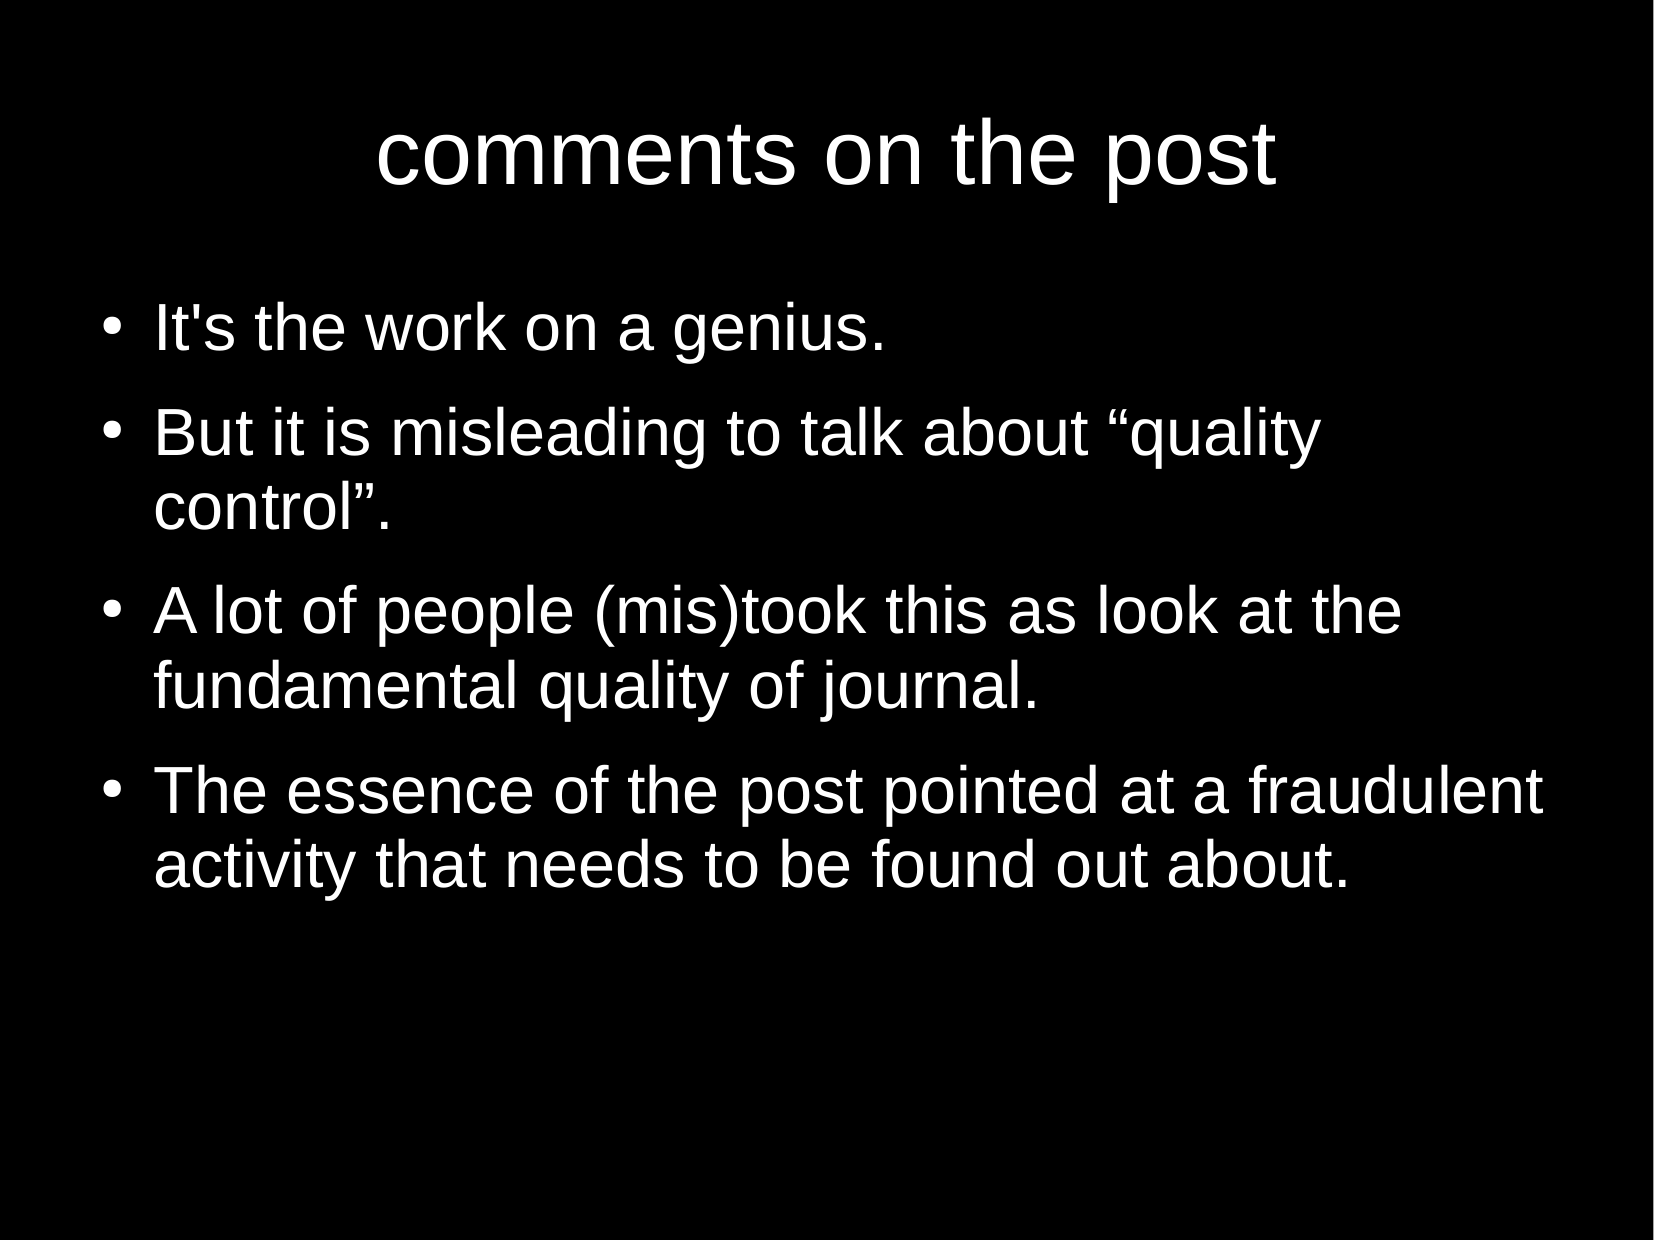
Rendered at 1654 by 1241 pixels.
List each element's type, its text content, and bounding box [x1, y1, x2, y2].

list It's the work on a genius. But it is misleading to talk about “quality control”. A lot of people (mis)took this as look at the fundamental quality of journal. The essence of the post pointed at a fraudulent activity that needs to be found out about. [82, 290, 1571, 1010]
title comments on the post [82, 49, 1571, 257]
